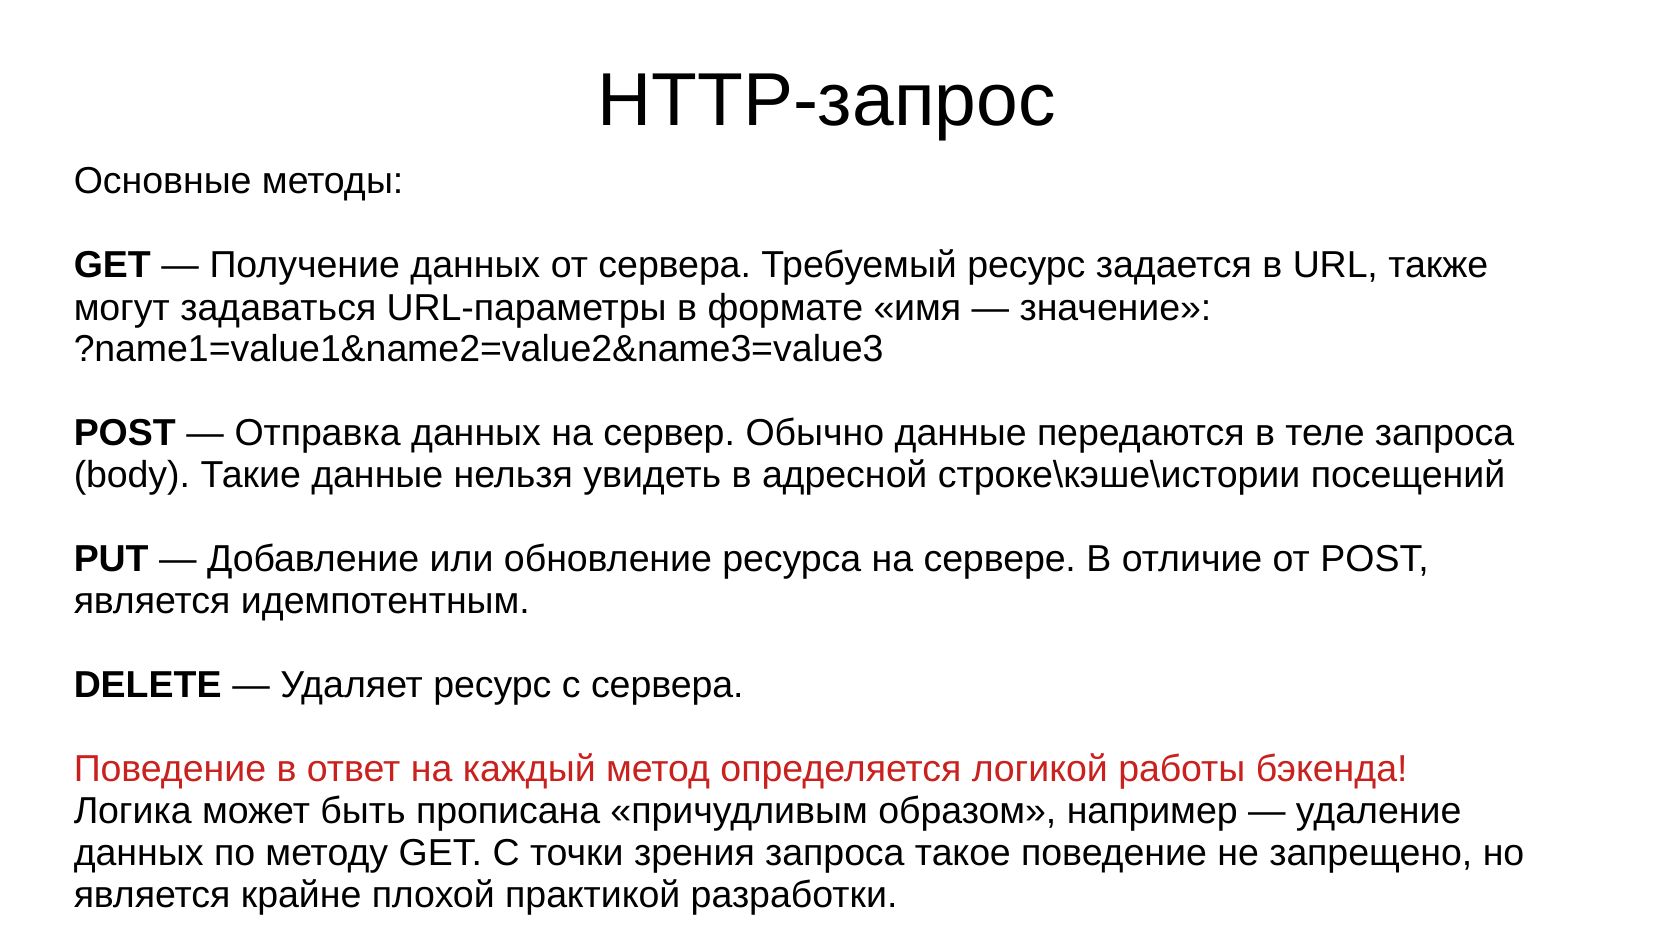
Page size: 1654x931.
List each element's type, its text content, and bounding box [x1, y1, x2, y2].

title HTTP-запрос [82, 21, 1571, 152]
text_box Основные методы: GET — Получение данных от сервера. Требуемый ресурс задается в URL, также могут задаваться URL-параметры в формате «имя — значение»: ?name1=value1&name2=value2&name3=value3 POST — Отправка данных на сервер. Обычно данные передаются в теле запроса (body). Такие данные нельзя увидеть в адресной строке\кэше\истории посещений PUT — Добавление или обновление ресурса на сервере. В отличие от POST, является идемпотентным. DELETE — Удаляет ресурс с сервера. Поведение в ответ на каждый метод определяется логикой работы бэкенда! Логика может быть прописана «причудливым образом», например — удаление данных по методу GET. С точки зрения запроса такое поведение не запрещено, но является крайне плохой практикой разработки. [59, 152, 1595, 924]
